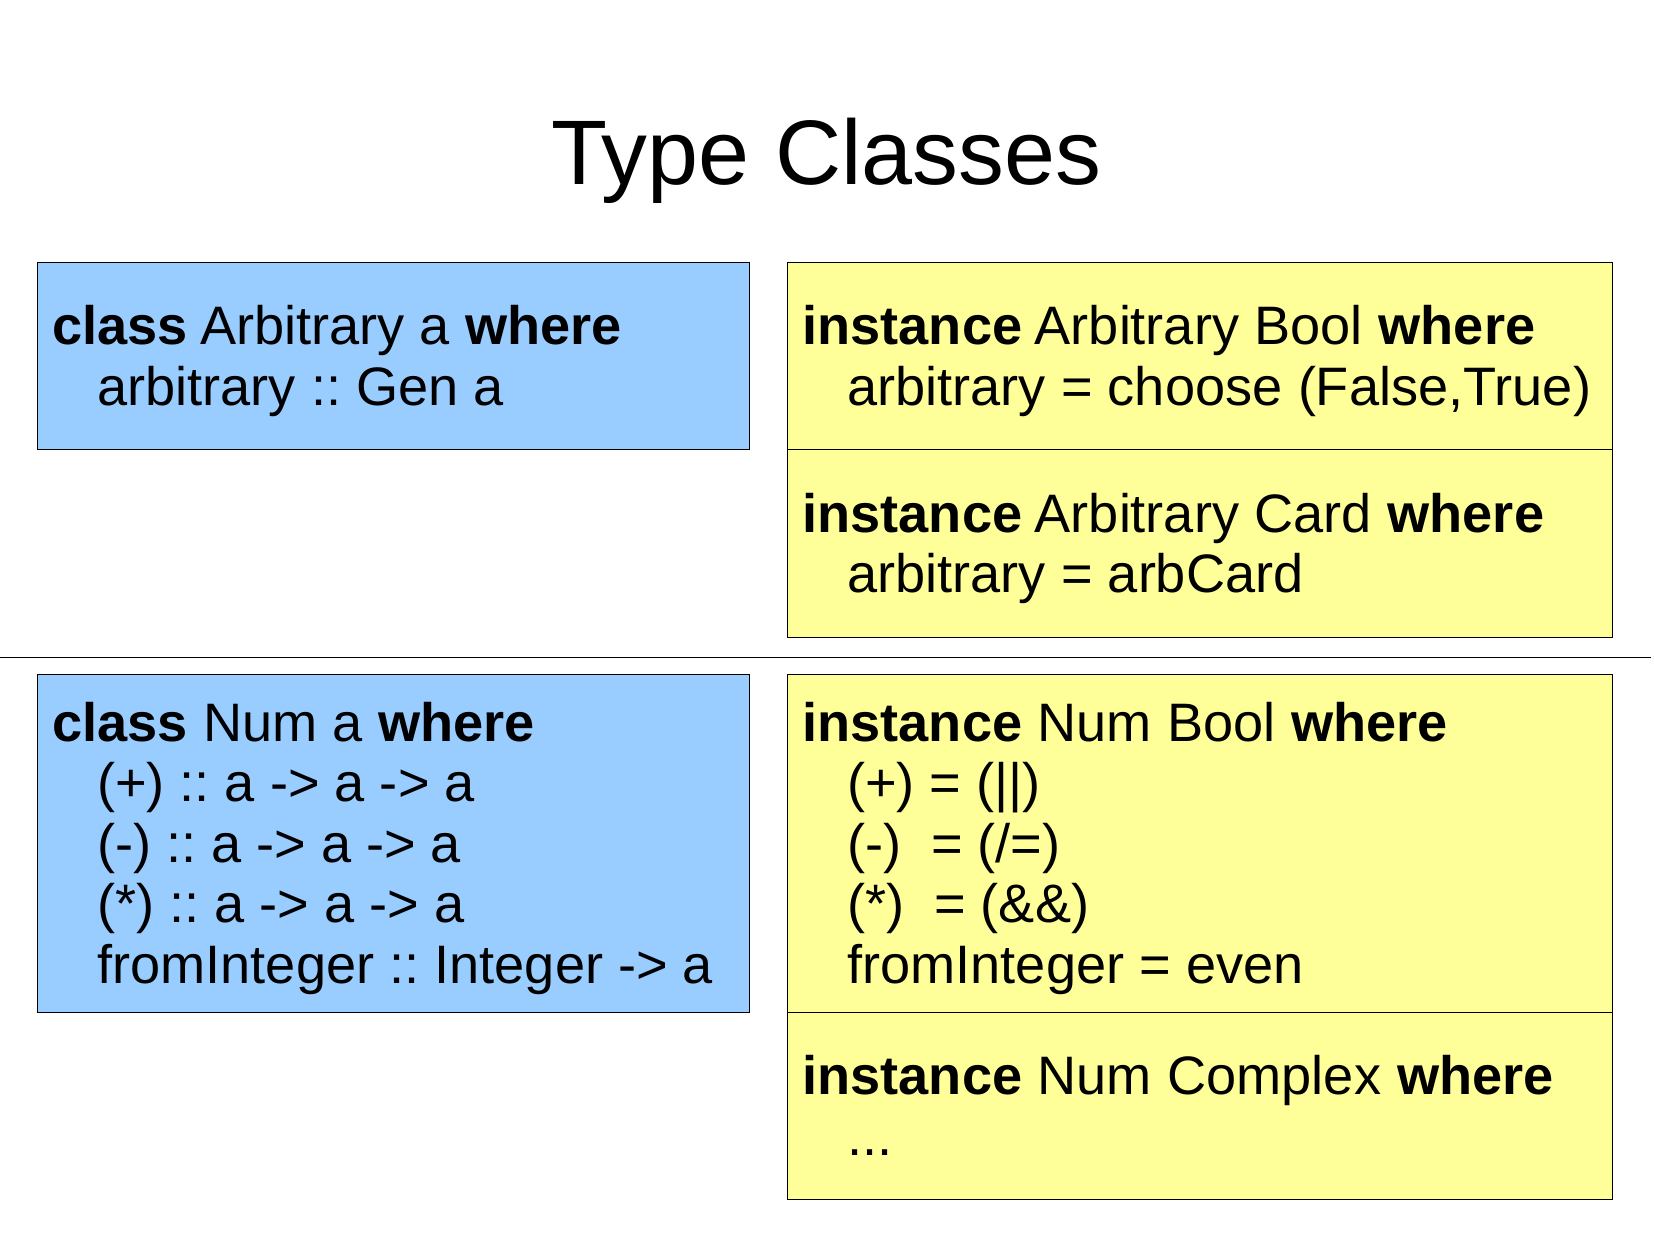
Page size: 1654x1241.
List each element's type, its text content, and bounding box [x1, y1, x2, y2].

text_box instance Arbitrary Bool where arbitrary = choose (False,True) [787, 262, 1613, 449]
text_box class Num a where (+) :: a -> a -> a (-) :: a -> a -> a (*) :: a -> a -> a fromInteger :: Integer -> a [37, 674, 750, 1013]
title Type Classes [82, 56, 1571, 250]
text_box instance Num Complex where ... [787, 1012, 1613, 1200]
text_box class Arbitrary a where arbitrary :: Gen a [37, 262, 750, 450]
text_box instance Arbitrary Card where arbitrary = arbCard [787, 449, 1613, 638]
text_box instance Num Bool where (+) = (||) (-) = (/=) (*) = (&&) fromInteger = even [787, 674, 1613, 1012]
